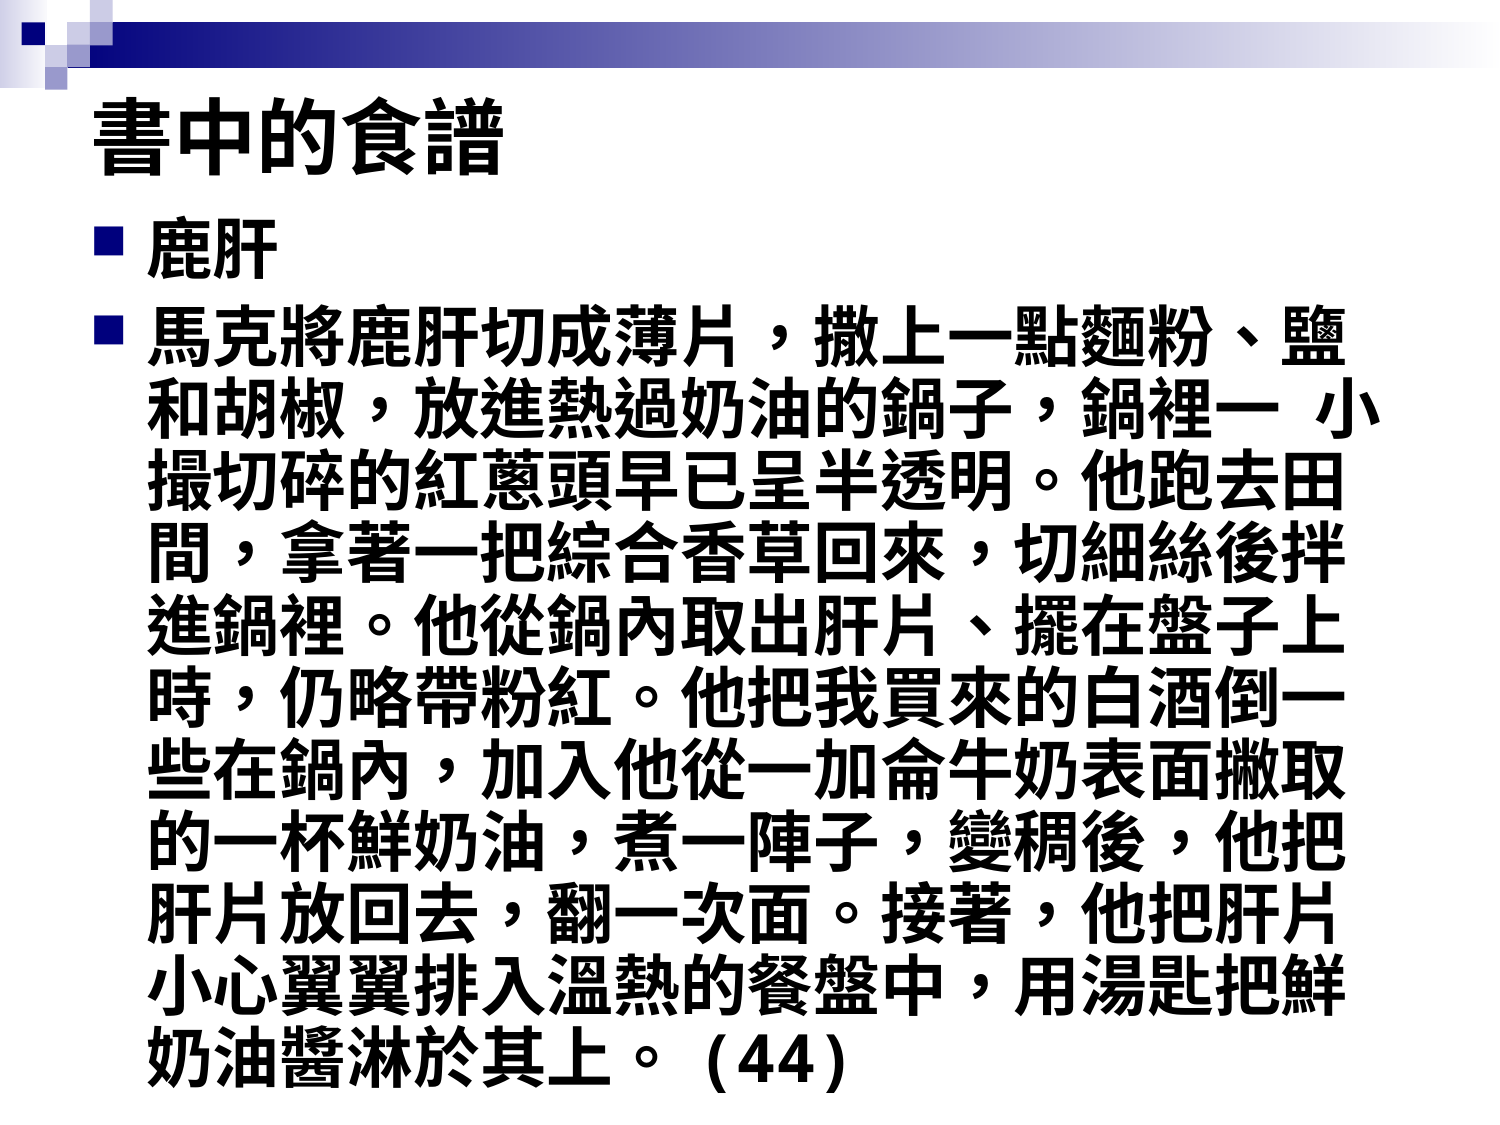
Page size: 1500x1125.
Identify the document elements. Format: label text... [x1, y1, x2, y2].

list 鹿肝 馬克將鹿肝切成薄片，撒上一點麵粉、鹽和胡椒，放進熱過奶油的鍋子，鍋裡一 小撮切碎的紅蔥頭早已呈半透明。他跑去田間，拿著一把綜合香草回來，切細絲後拌進鍋裡。他從鍋內取出肝片、擺在盤子上時，仍略帶粉紅。他把我買來的白酒倒一些在鍋內，加入他從一加侖牛奶表面撇取的一杯鮮奶油，煮一陣子，變稠後，他把肝片放回去，翻一次面。接著，他把肝片小心翼翼排入溫熱的餐盤中，用湯匙把鮮奶油醬淋於其上。(44) [75, 207, 1426, 1125]
title 書中的食譜 [75, 74, 1426, 197]
